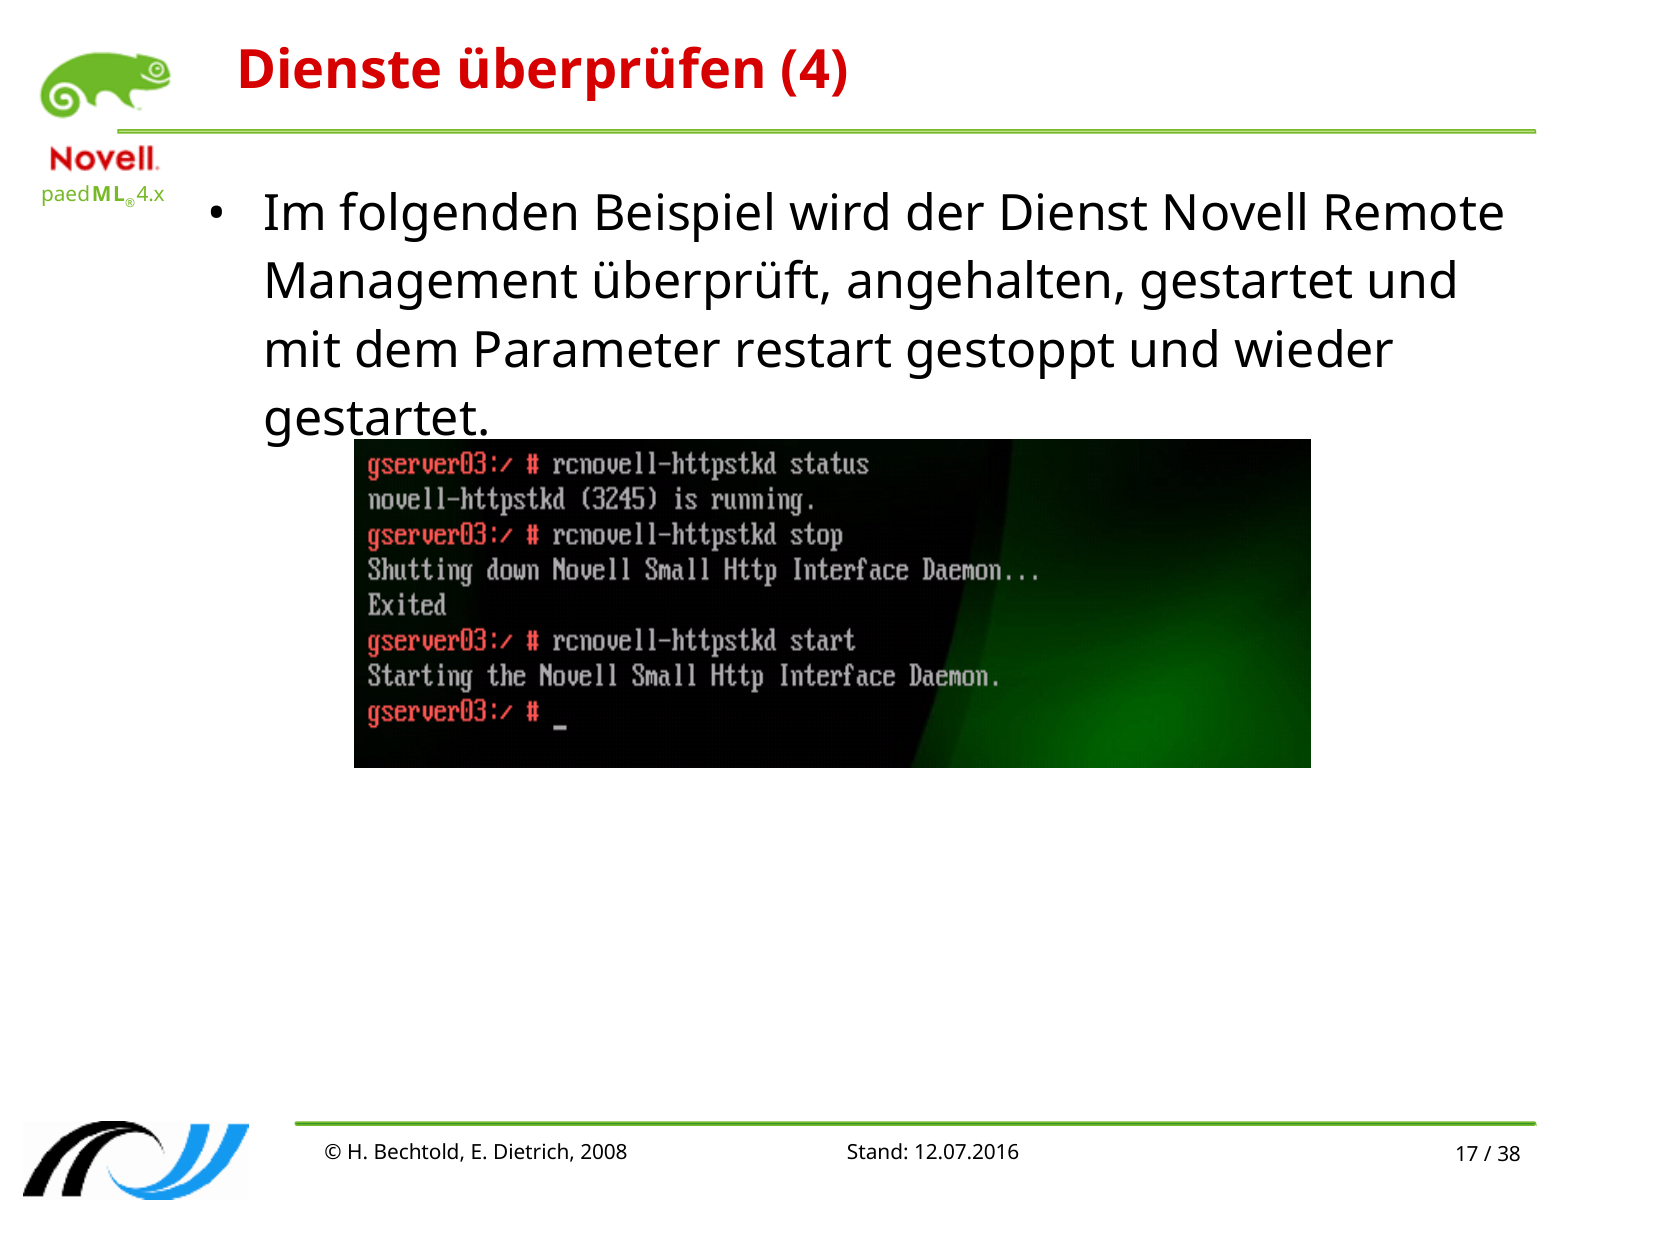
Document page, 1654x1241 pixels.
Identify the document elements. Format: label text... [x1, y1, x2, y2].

title Dienste überprüfen (4) [236, 17, 1536, 119]
picture [23, 1121, 249, 1200]
list Im folgenden Beispiel wird der Dienst Novell Remote Management überprüft, angehalten, gestartet und mit dem Parameter restart gestoppt und wieder gestartet. [207, 177, 1536, 399]
picture [354, 439, 1311, 768]
picture [26, 35, 184, 193]
